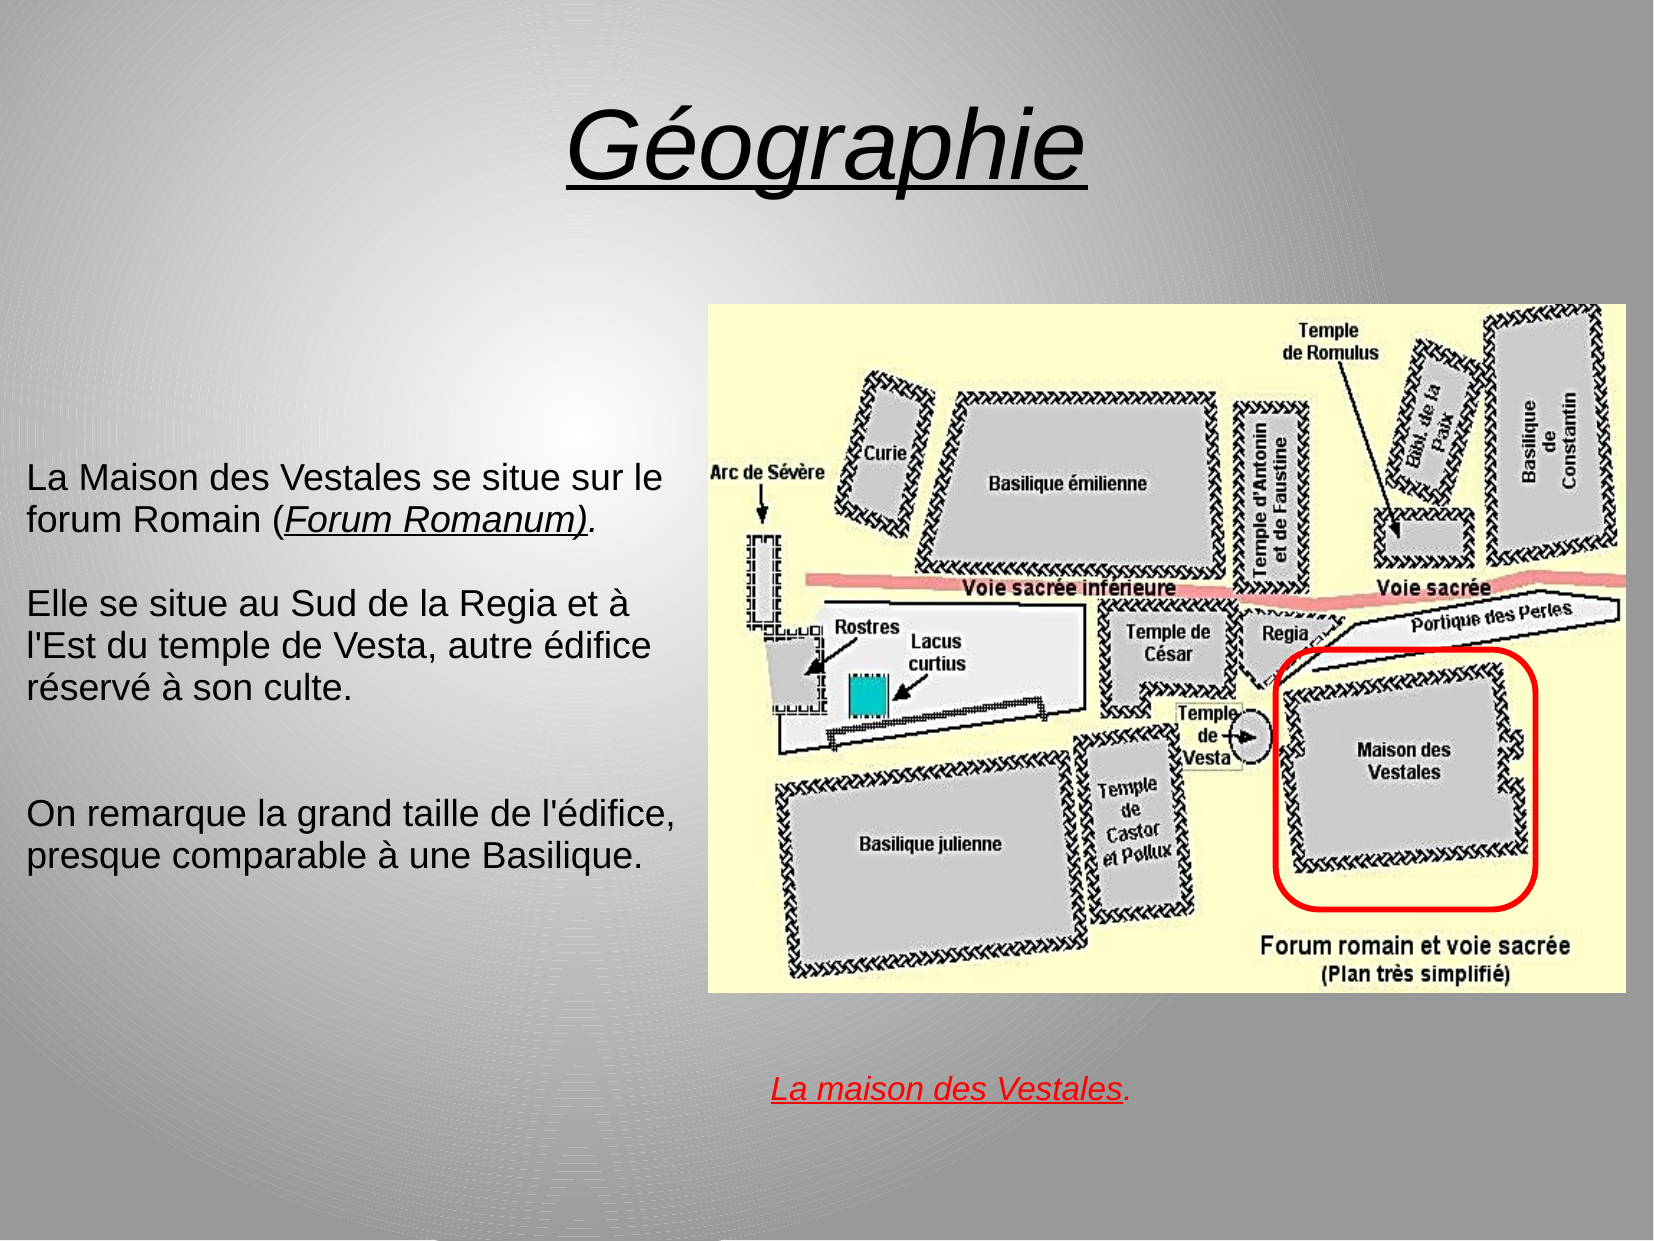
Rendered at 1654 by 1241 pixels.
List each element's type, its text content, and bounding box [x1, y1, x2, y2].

title Géographie [82, 40, 1571, 249]
text_box La maison des Vestales. [755, 1062, 1560, 1115]
text_box La Maison des Vestales se situe sur le forum Romain (Forum Romanum). Elle se situe au Sud de la Regia et à l'Est du temple de Vesta, autre édifice réservé à son culte. On remarque la grand taille de l'édifice, presque comparable à une Basilique. [11, 448, 708, 945]
picture [708, 304, 1626, 993]
